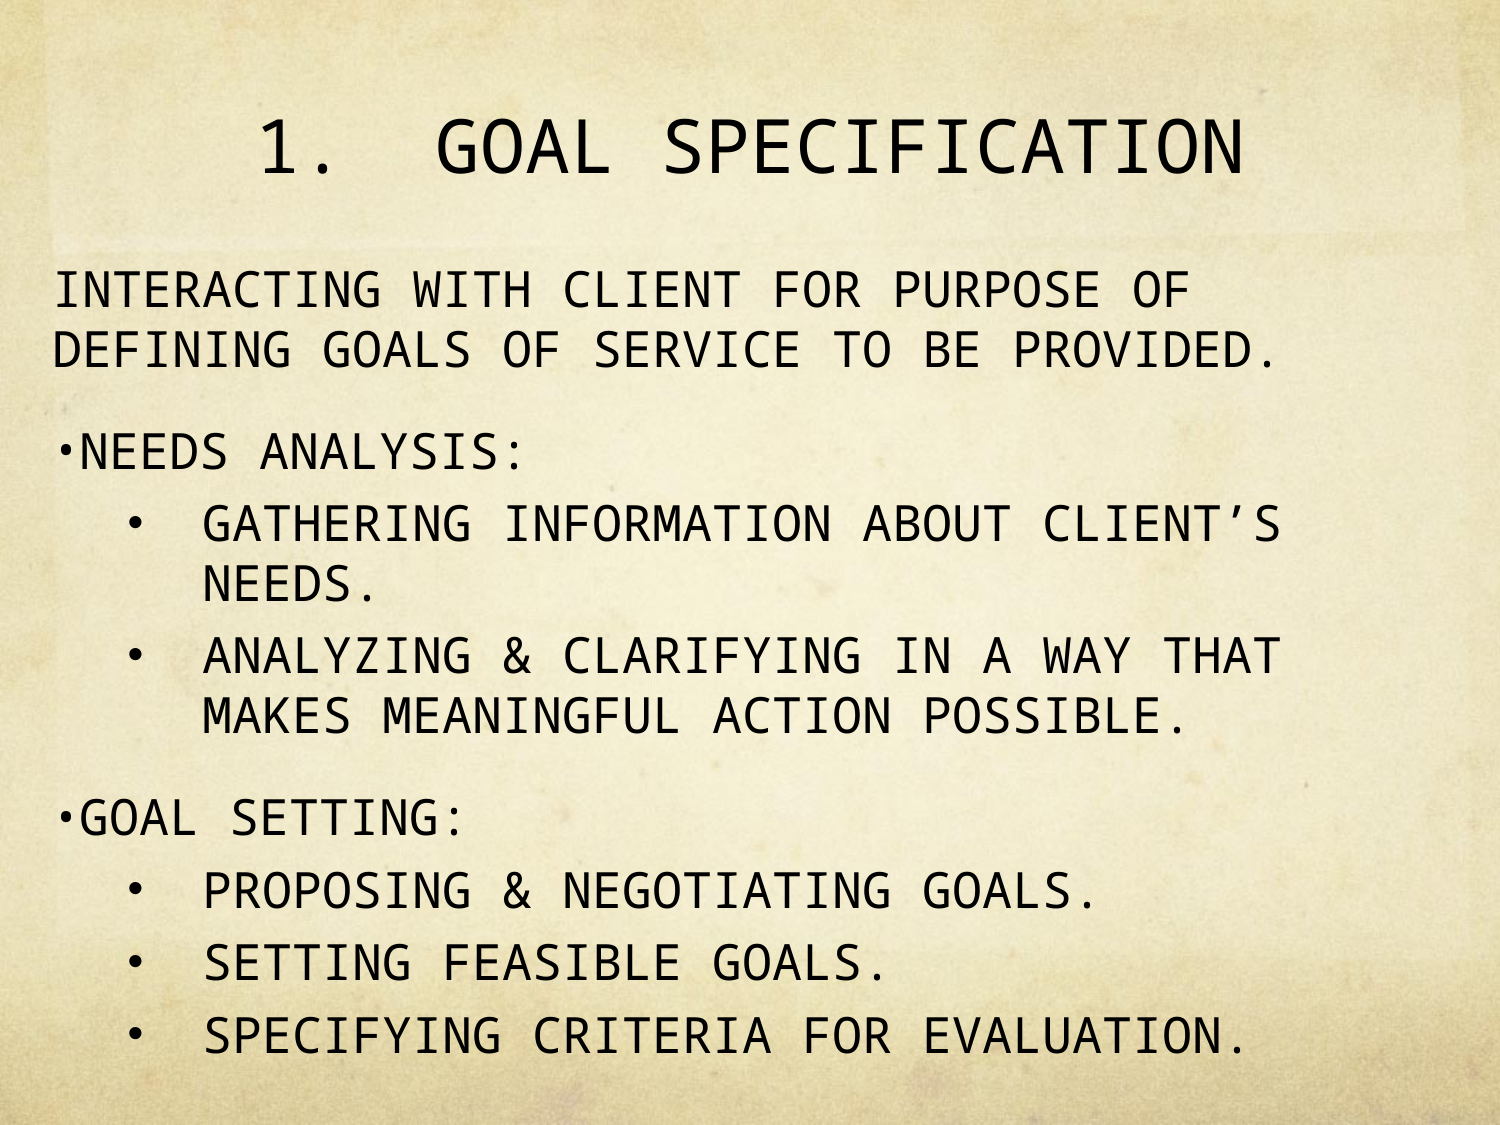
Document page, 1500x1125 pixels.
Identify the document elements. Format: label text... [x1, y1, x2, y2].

list INTERACTING WITH CLIENT FOR PURPOSE OF DEFINING GOALS OF SERVICE TO BE PROVIDED. NEEDS ANALYSIS: GATHERING INFORMATION ABOUT CLIENT’S NEEDS. ANALYZING & CLARIFYING IN A WAY THAT MAKES MEANINGFUL ACTION POSSIBLE. GOAL SETTING: PROPOSING & NEGOTIATING GOALS. SETTING FEASIBLE GOALS. SPECIFYING CRITERIA FOR EVALUATION. [37, 249, 1463, 1088]
picture [0, 0, 1500, 1125]
title 1. GOAL SPECIFICATION [50, 49, 1450, 238]
